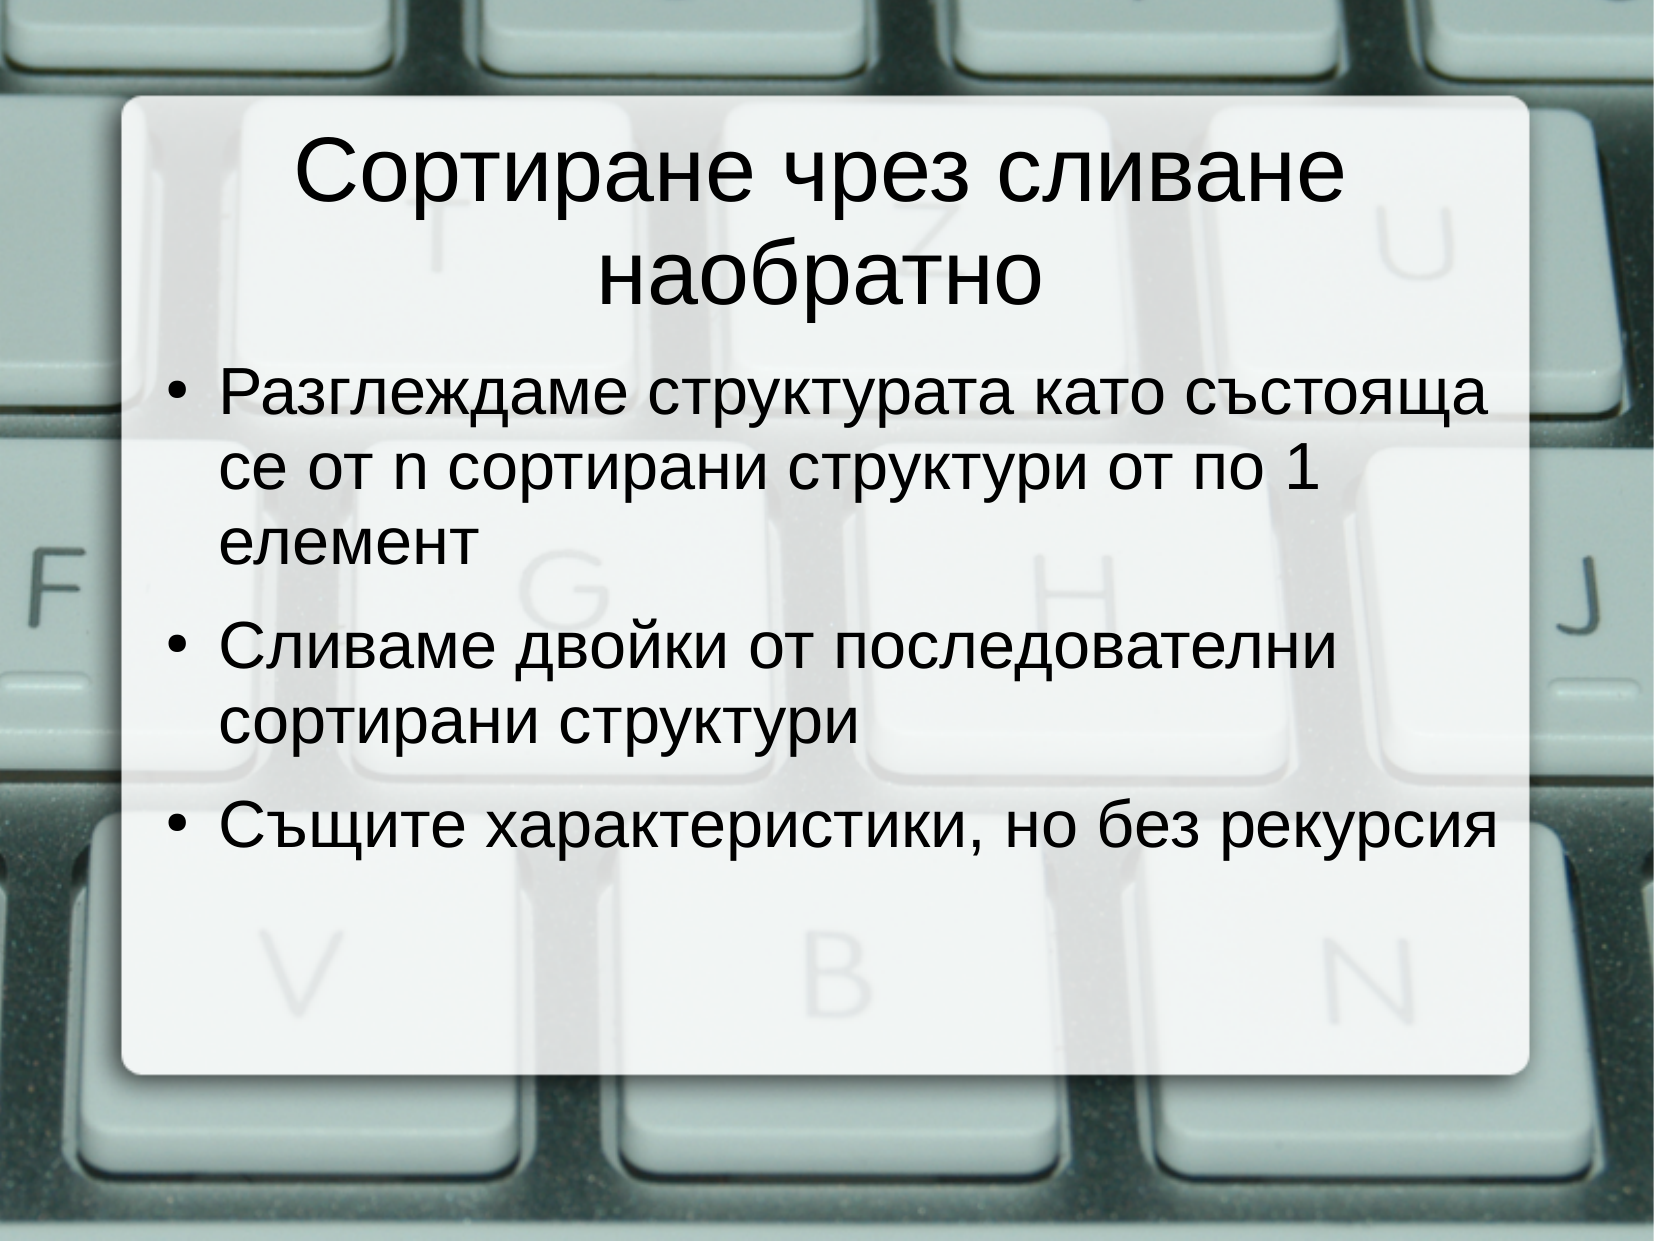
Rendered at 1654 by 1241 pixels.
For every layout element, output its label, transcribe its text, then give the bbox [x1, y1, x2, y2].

list Разглеждаме структурата като състояща се от n сортирани структури от по 1 елемент Сливаме двойки от последователни сортирани структури Същите характеристики, но без рекурсия [147, 354, 1506, 1074]
picture [0, 0, 1654, 1241]
title Сортиране чрез сливане наобратно [135, 117, 1506, 325]
